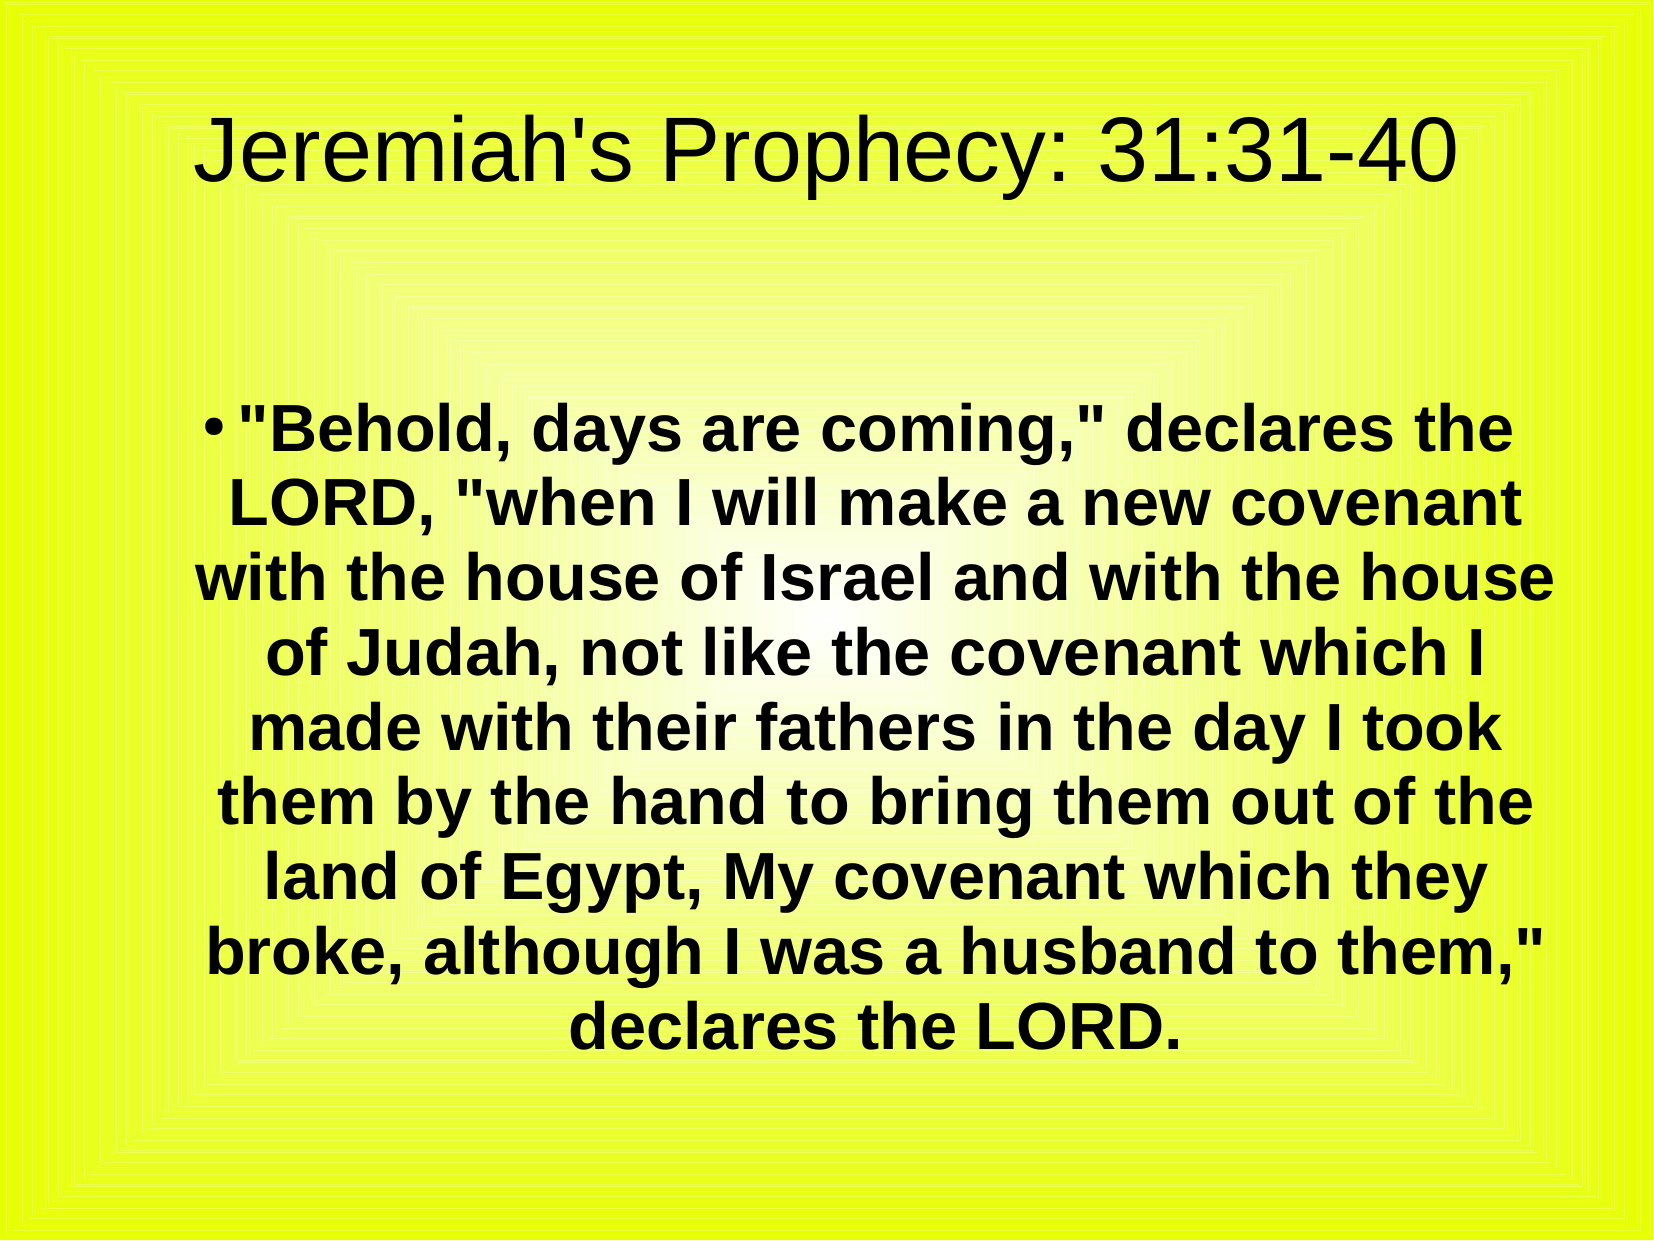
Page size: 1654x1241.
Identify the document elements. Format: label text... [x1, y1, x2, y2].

subtitle "Behold, days are coming," declares the LORD, "when I will make a new covenant with the house of Israel and with the house of Judah, not like the covenant which I made with their fathers in the day I took them by the hand to bring them out of the land of Egypt, My covenant which they broke, although I was a husband to them," declares the LORD. [121, 322, 1561, 1133]
title Jeremiah's Prophecy: 31:31-40 [121, 46, 1534, 254]
